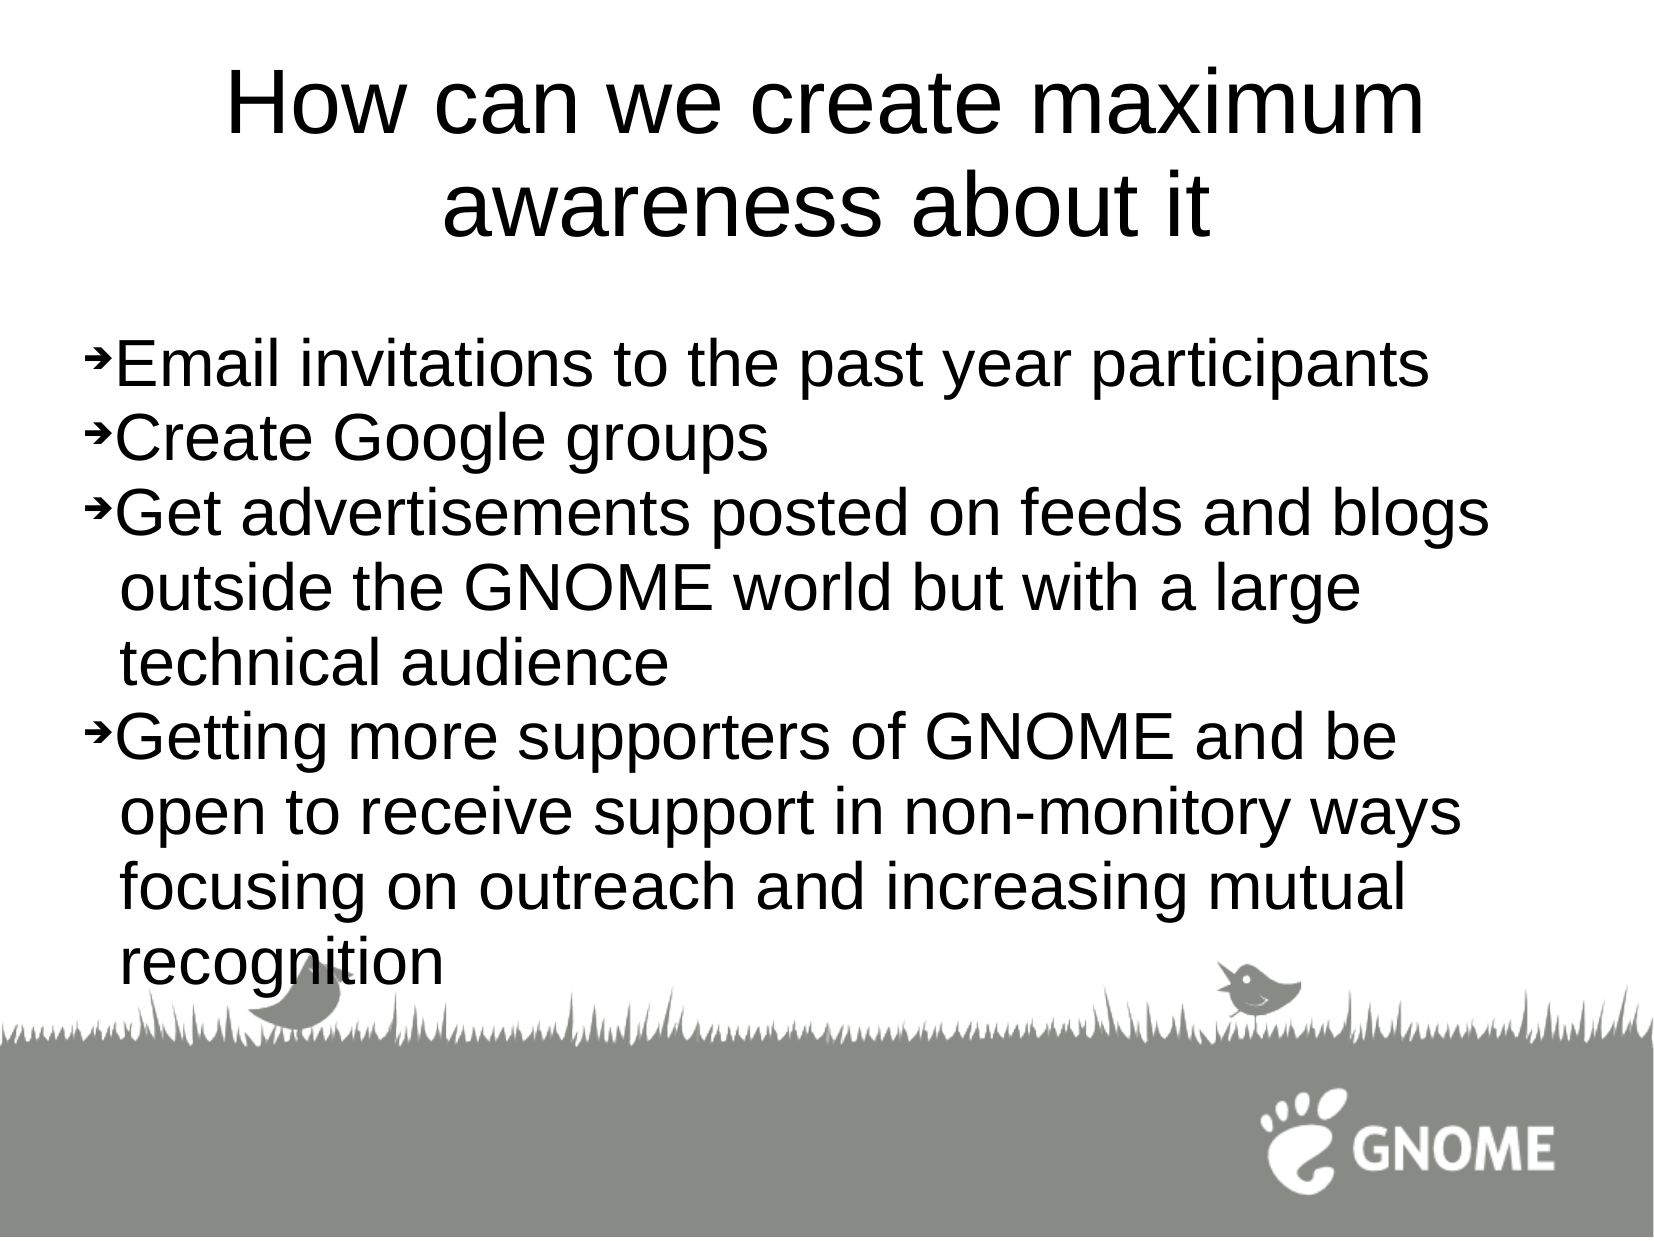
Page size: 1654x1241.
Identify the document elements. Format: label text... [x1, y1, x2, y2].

subtitle Email invitations to the past year participants Create Google groups Get advertisements posted on feeds and blogs outside the GNOME world but with a large technical audience Getting more supporters of GNOME and be open to receive support in non-monitory ways focusing on outreach and increasing mutual recognition [82, 297, 1571, 1102]
picture [0, 0, 1654, 1237]
